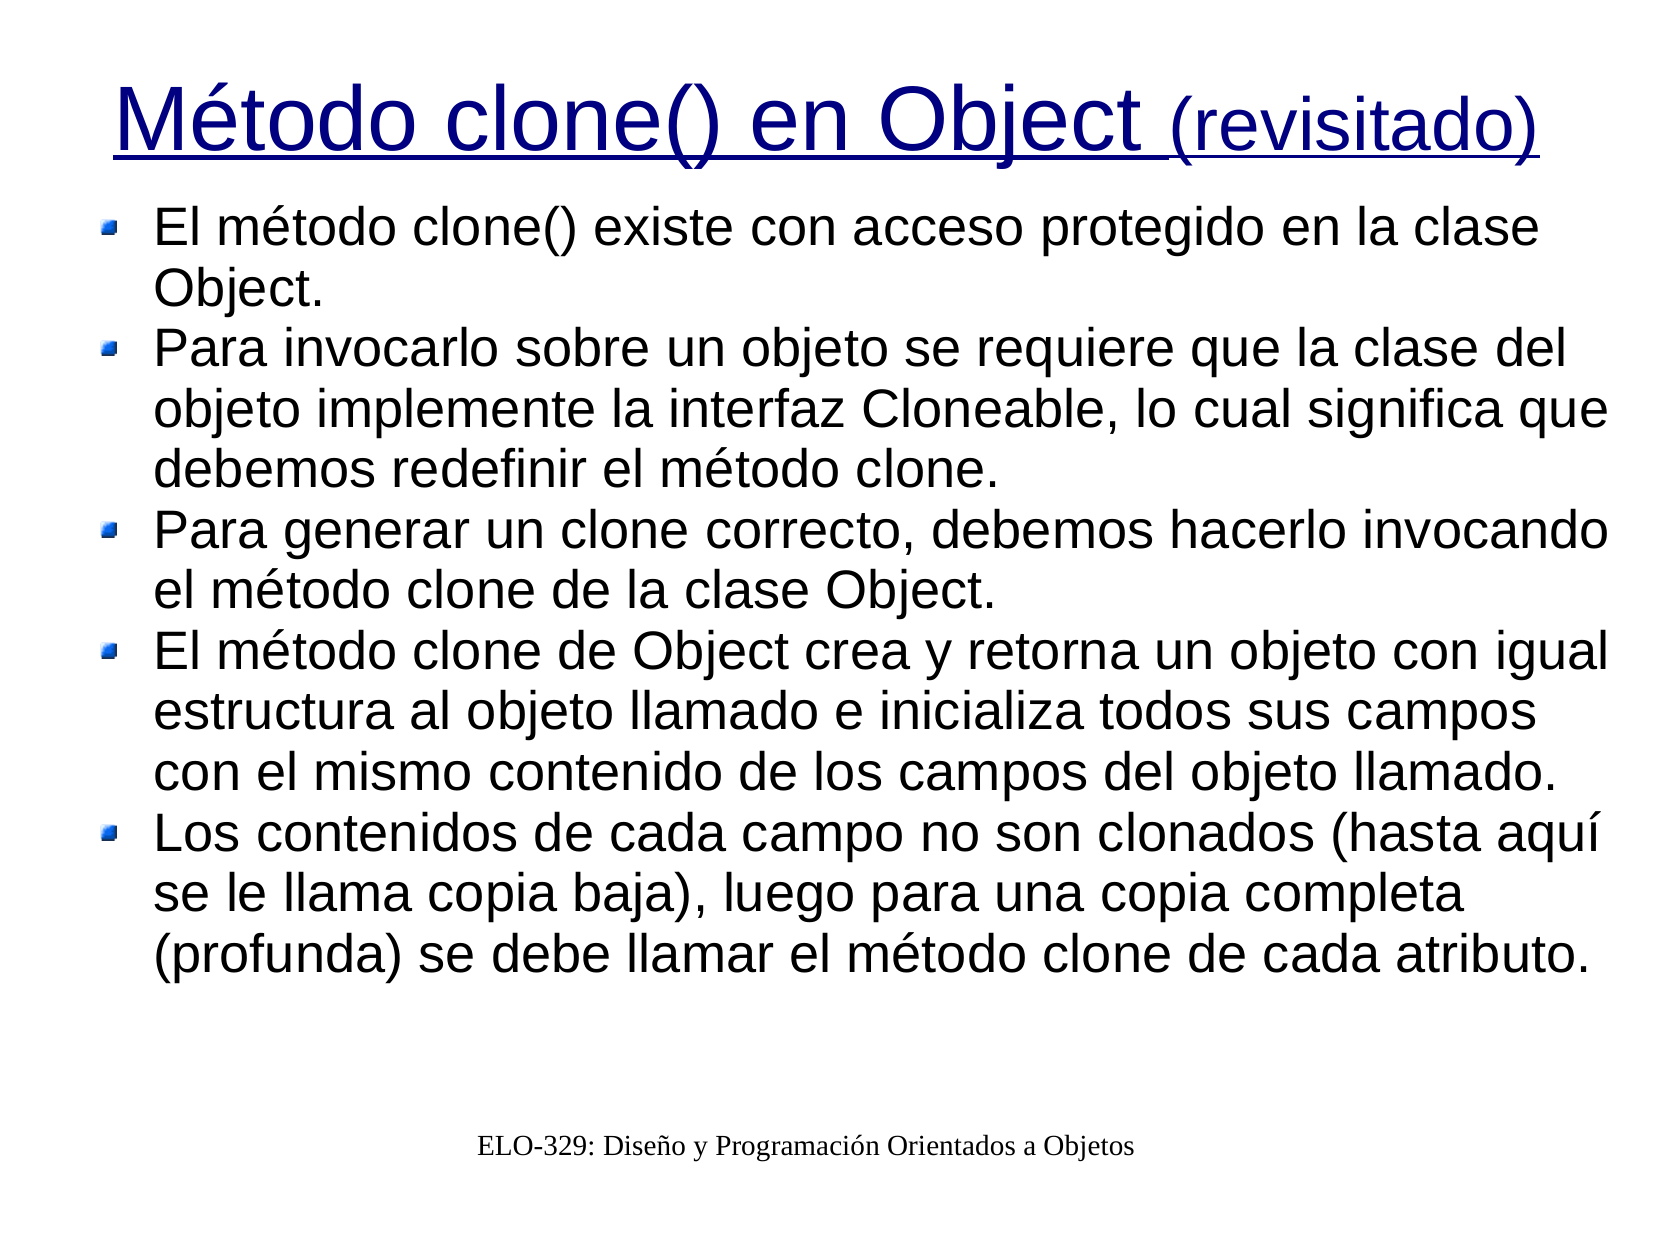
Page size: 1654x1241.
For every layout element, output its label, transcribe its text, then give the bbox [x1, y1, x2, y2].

list El método clone() existe con acceso protegido en la clase Object. Para invocarlo sobre un objeto se requiere que la clase del objeto implemente la interfaz Cloneable, lo cual significa que debemos redefinir el método clone. Para generar un clone correcto, debemos hacerlo invocando el método clone de la clase Object. El método clone de Object crea y retorna un objeto con igual estructura al objeto llamado e inicializa todos sus campos con el mismo contenido de los campos del objeto llamado. Los contenidos de cada campo no son clonados (hasta aquí se le llama copia baja), luego para una copia completa (profunda) se debe llamar el método clone de cada atributo. [82, 196, 1618, 1068]
title Método clone() en Object (revisitado) [82, 56, 1571, 181]
